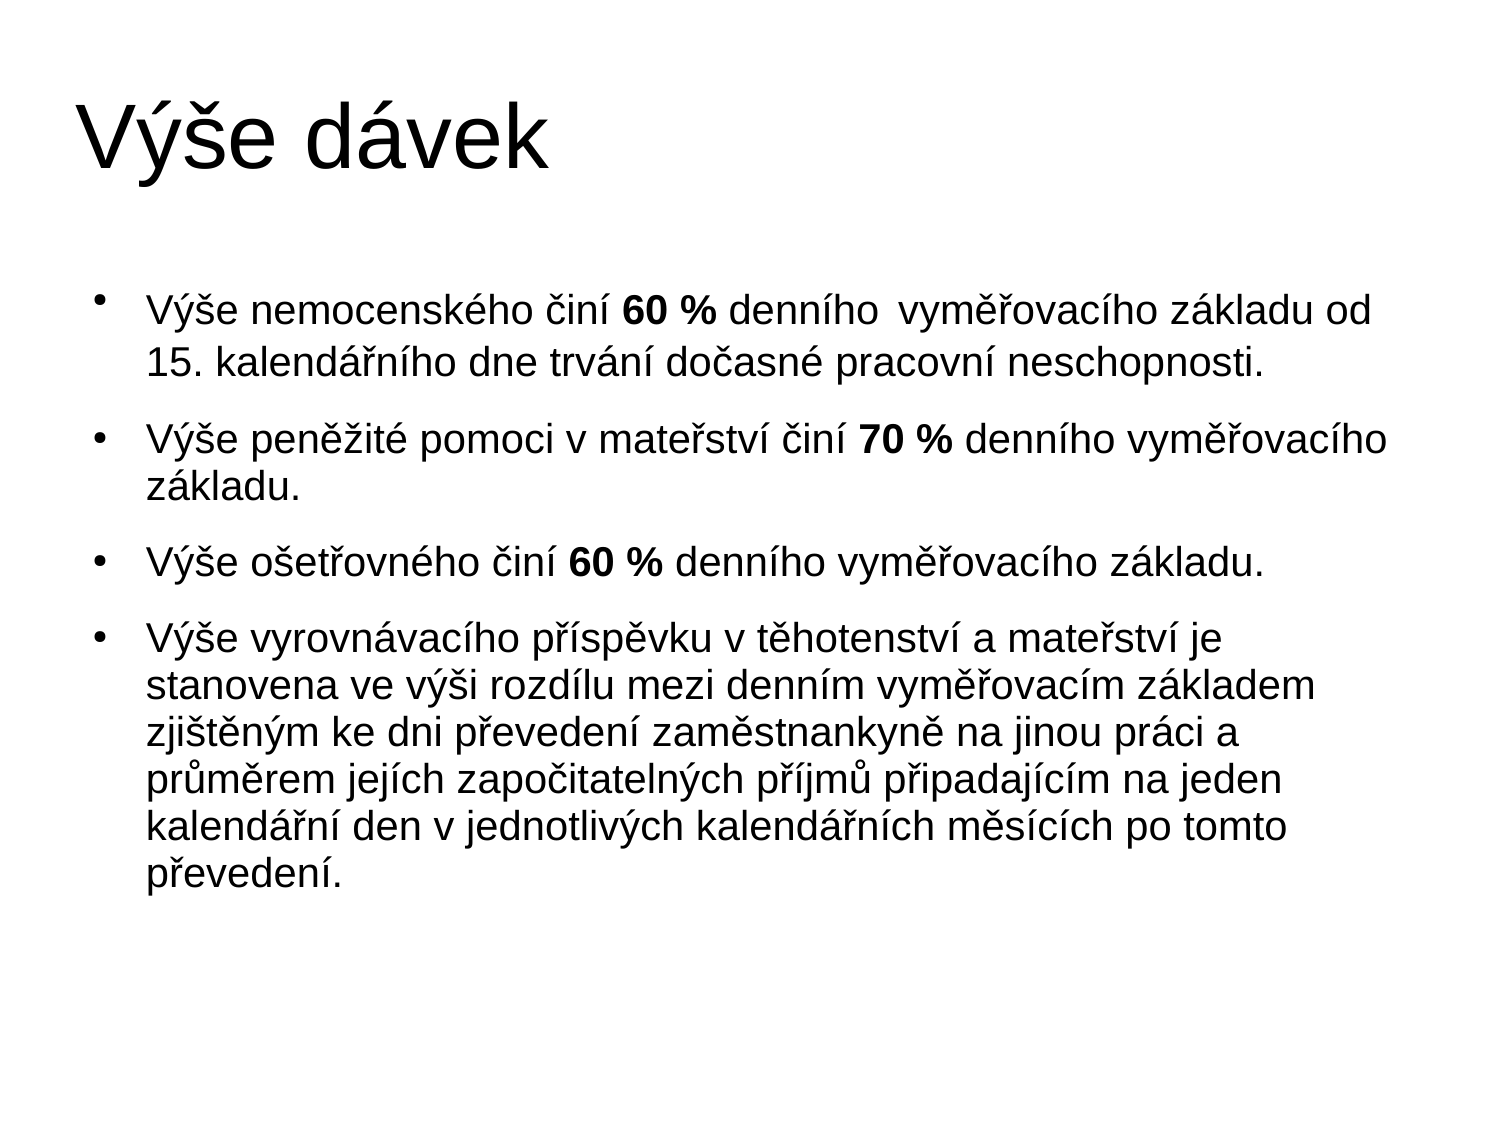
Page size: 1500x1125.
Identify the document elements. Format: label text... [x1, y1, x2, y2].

list Výše nemocenského činí 60 % denního vyměřovacího základu od 15. kalendářního dne trvání dočasné pracovní neschopnosti. Výše peněžité pomoci v mateřství činí 70 % denního vyměřovacího základu. Výše ošetřovného činí 60 % denního vyměřovacího základu. Výše vyrovnávacího příspěvku v těhotenství a mateřství je stanovena ve výši rozdílu mezi denním vyměřovacím základem zjištěným ke dni převedení zaměstnankyně na jinou práci a průměrem jejích započitatelných příjmů připadajícím na jeden kalendářní den v jednotlivých kalendářních měsících po tomto převedení. [75, 263, 1425, 1006]
title Výše dávek [75, 44, 1425, 233]
